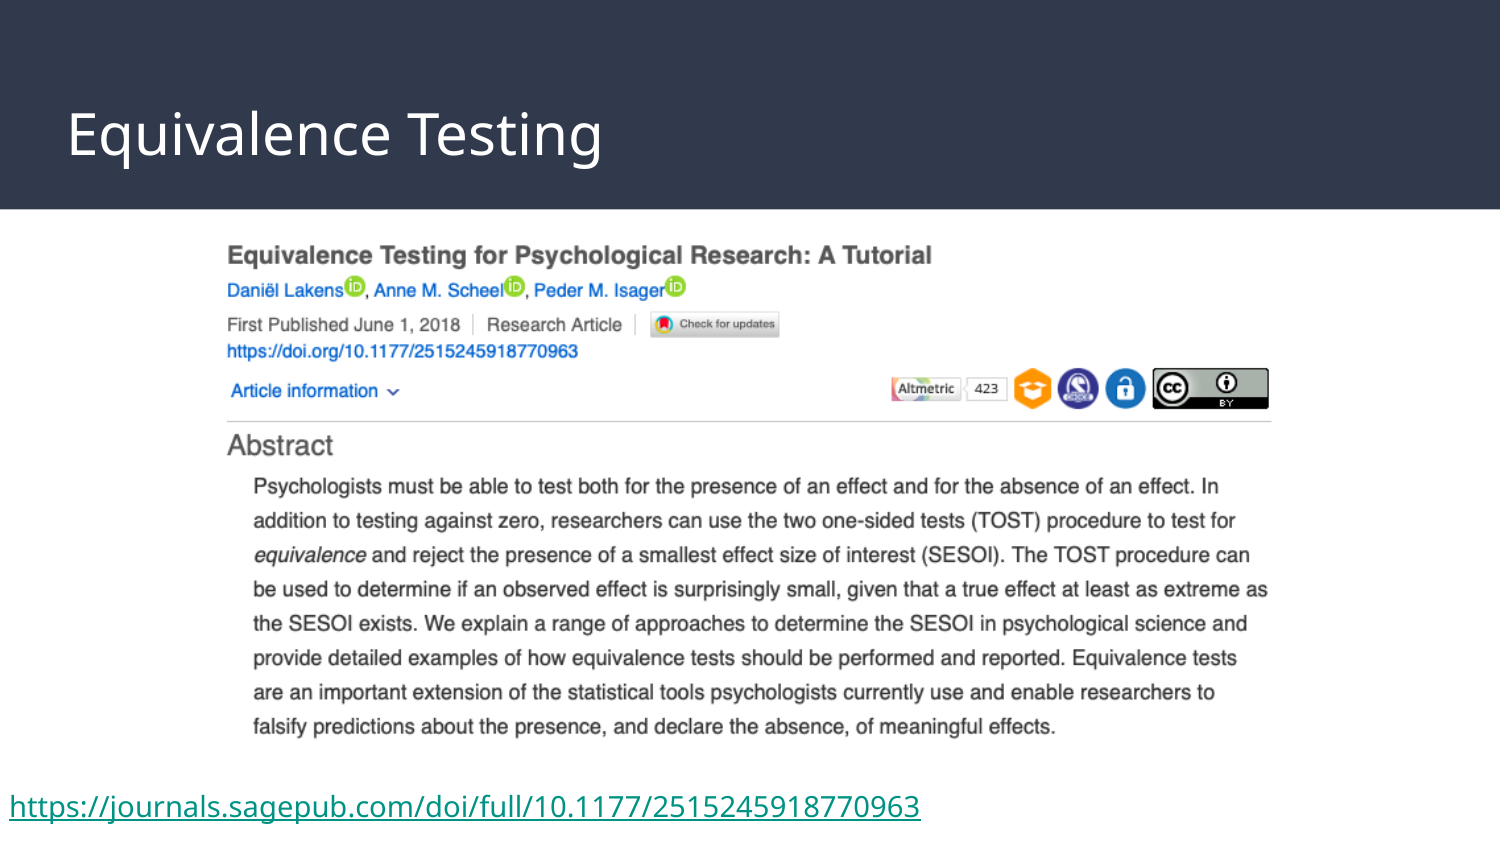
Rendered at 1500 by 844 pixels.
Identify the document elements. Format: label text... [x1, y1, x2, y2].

title Equivalence Testing [51, 82, 1449, 185]
text_box https://journals.sagepub.com/doi/full/10.1177/2515245918770963 [0, 772, 1392, 844]
picture [206, 227, 1294, 755]
